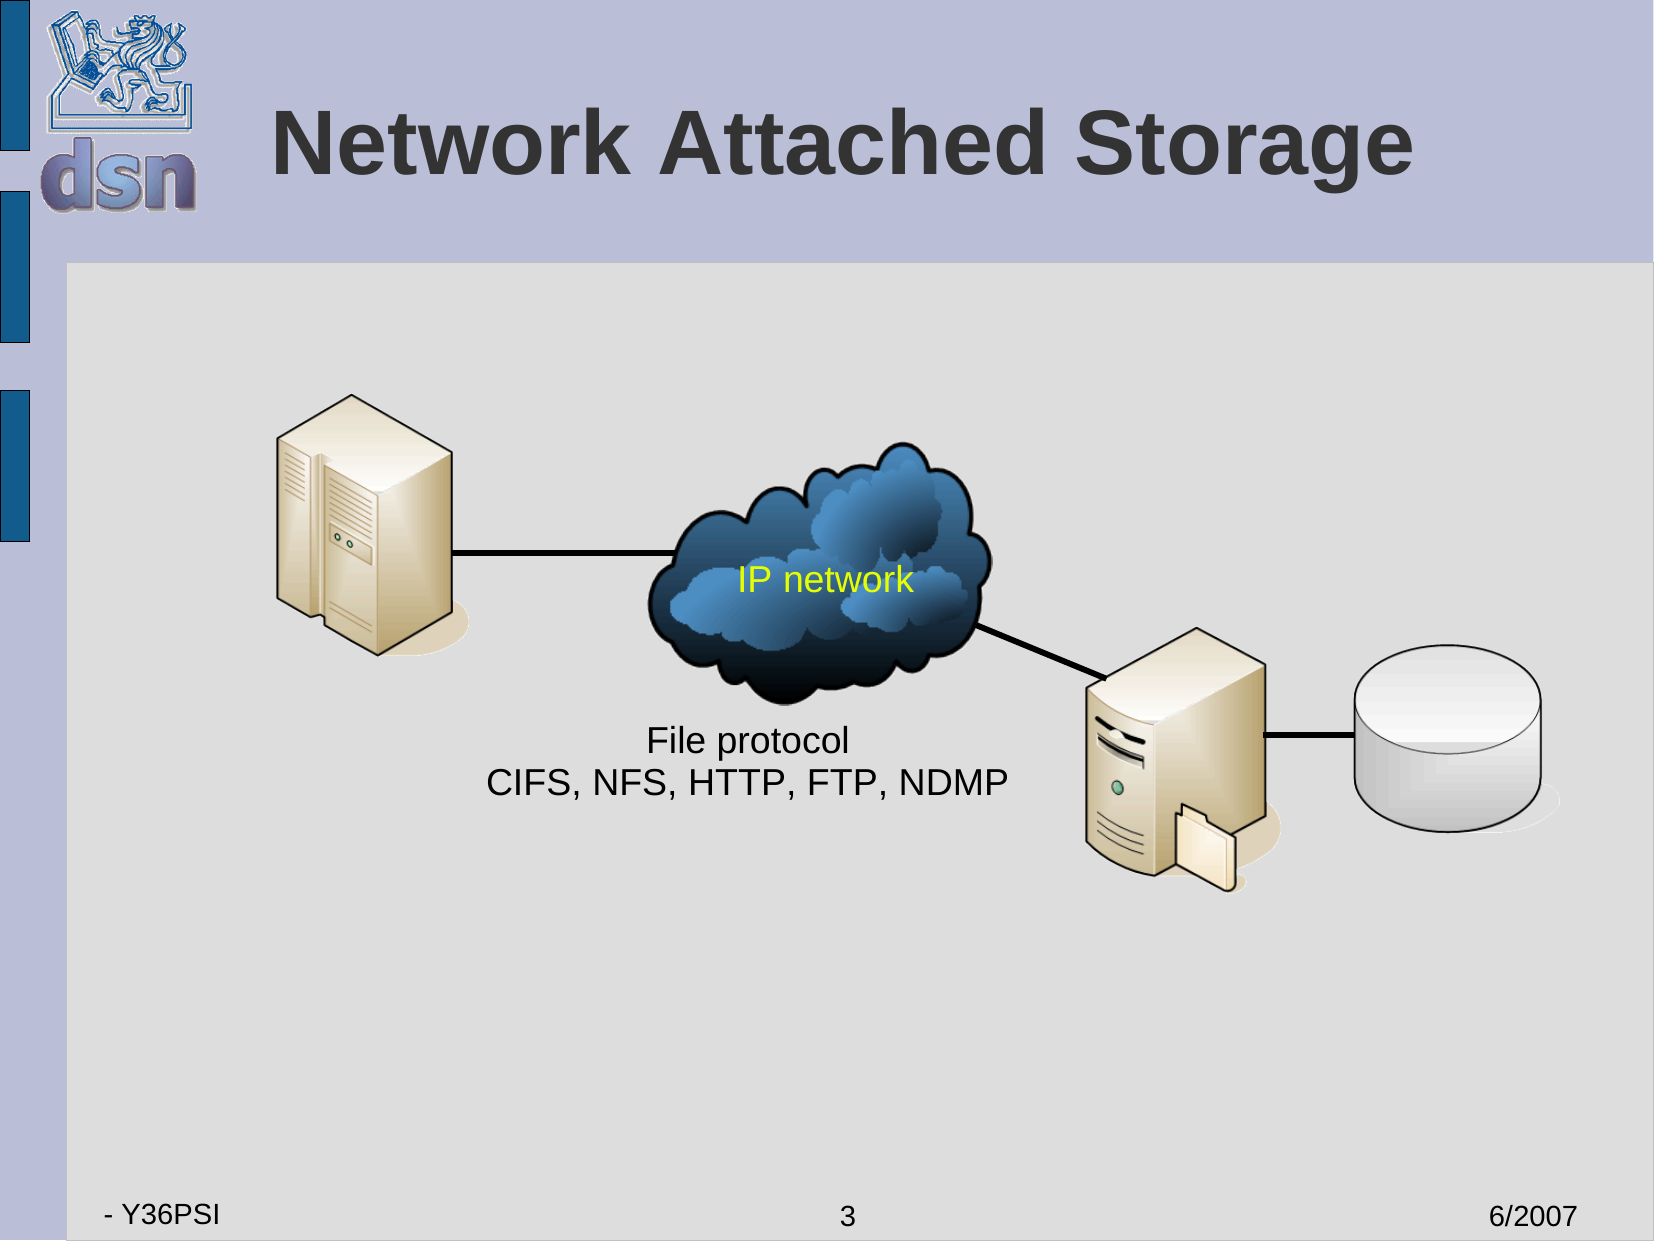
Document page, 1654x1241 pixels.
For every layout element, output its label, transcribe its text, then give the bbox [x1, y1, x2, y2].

picture [647, 441, 993, 706]
picture [1085, 626, 1281, 894]
text_box File protocol CIFS, NFS, HTTP, FTP, NDMP [471, 712, 1026, 812]
picture [10, 10, 223, 230]
text_box IP network [722, 550, 929, 608]
picture [1353, 643, 1560, 834]
title Network Attached Storage [210, 39, 1478, 247]
picture [276, 393, 469, 657]
